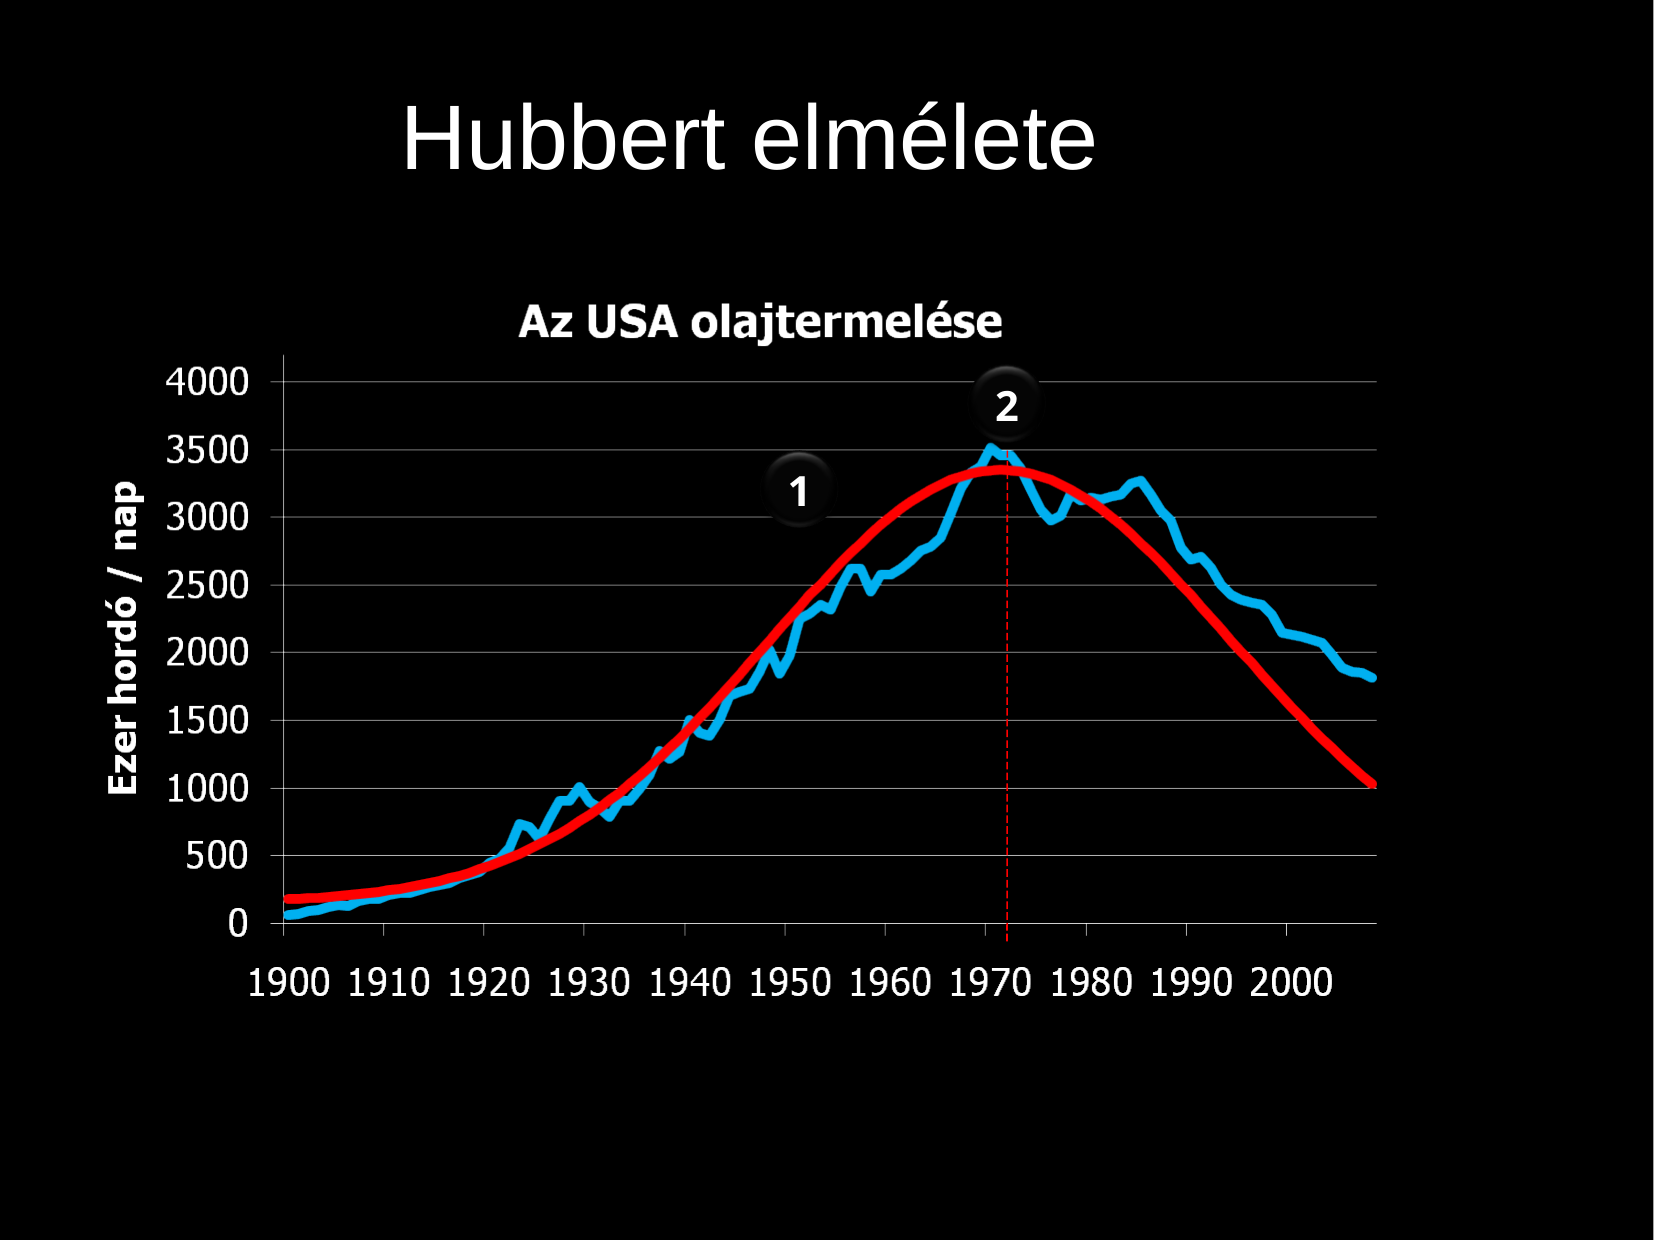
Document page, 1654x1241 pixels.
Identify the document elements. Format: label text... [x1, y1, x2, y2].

text_box 2 [979, 377, 1035, 432]
text_box 1 [772, 462, 827, 517]
picture [0, 0, 1427, 1007]
text_box Hubbert elmélete [75, 45, 1426, 233]
